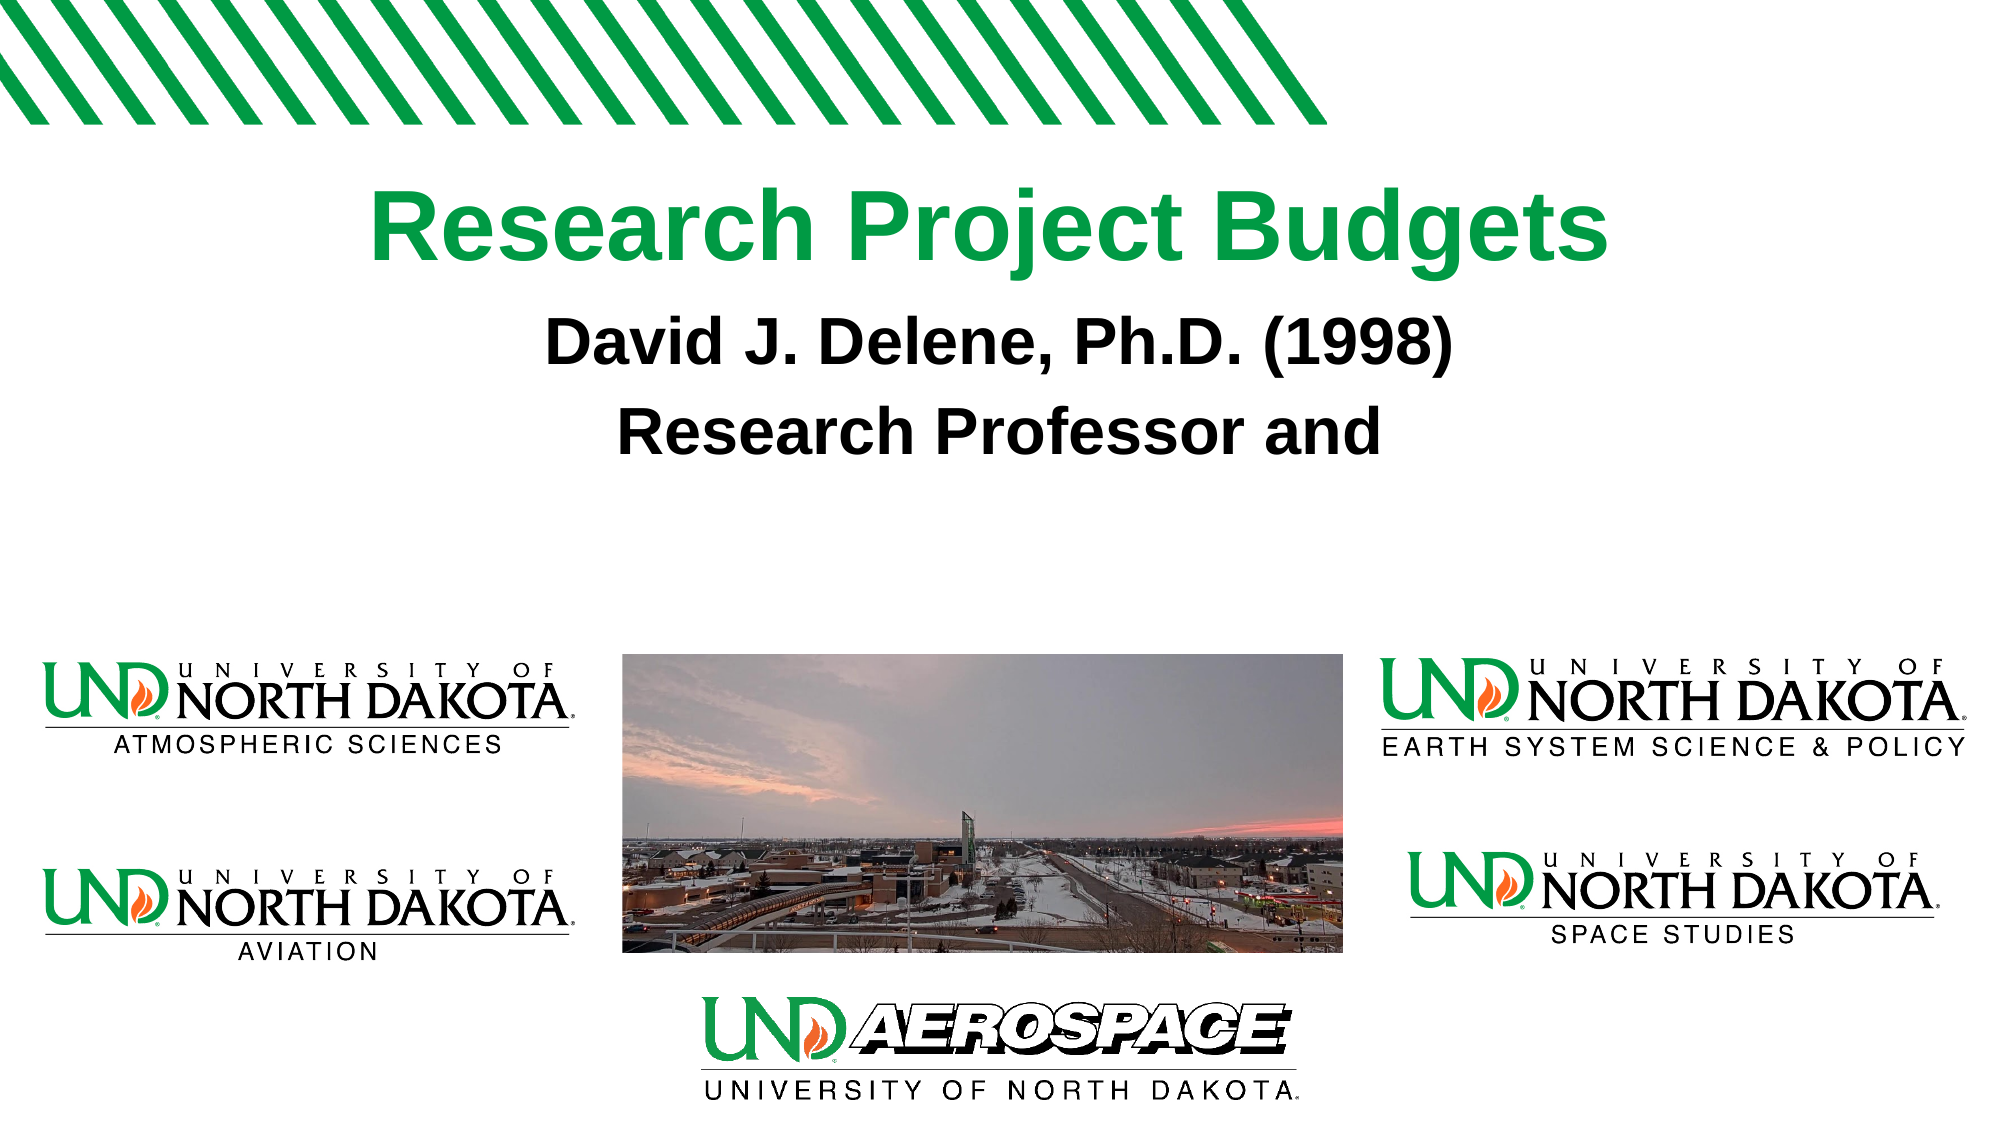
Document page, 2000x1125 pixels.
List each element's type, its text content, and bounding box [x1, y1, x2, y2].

picture [1371, 654, 1974, 760]
picture [701, 997, 1299, 1100]
picture [33, 655, 582, 764]
text_box Research Project Budgets [33, 144, 1970, 290]
picture [0, 0, 1328, 125]
picture [33, 861, 582, 970]
picture [622, 654, 1343, 953]
picture [1398, 844, 1947, 953]
text_box David J. Delene, Ph.D. (1998) Research Professor and [0, 290, 2000, 490]
